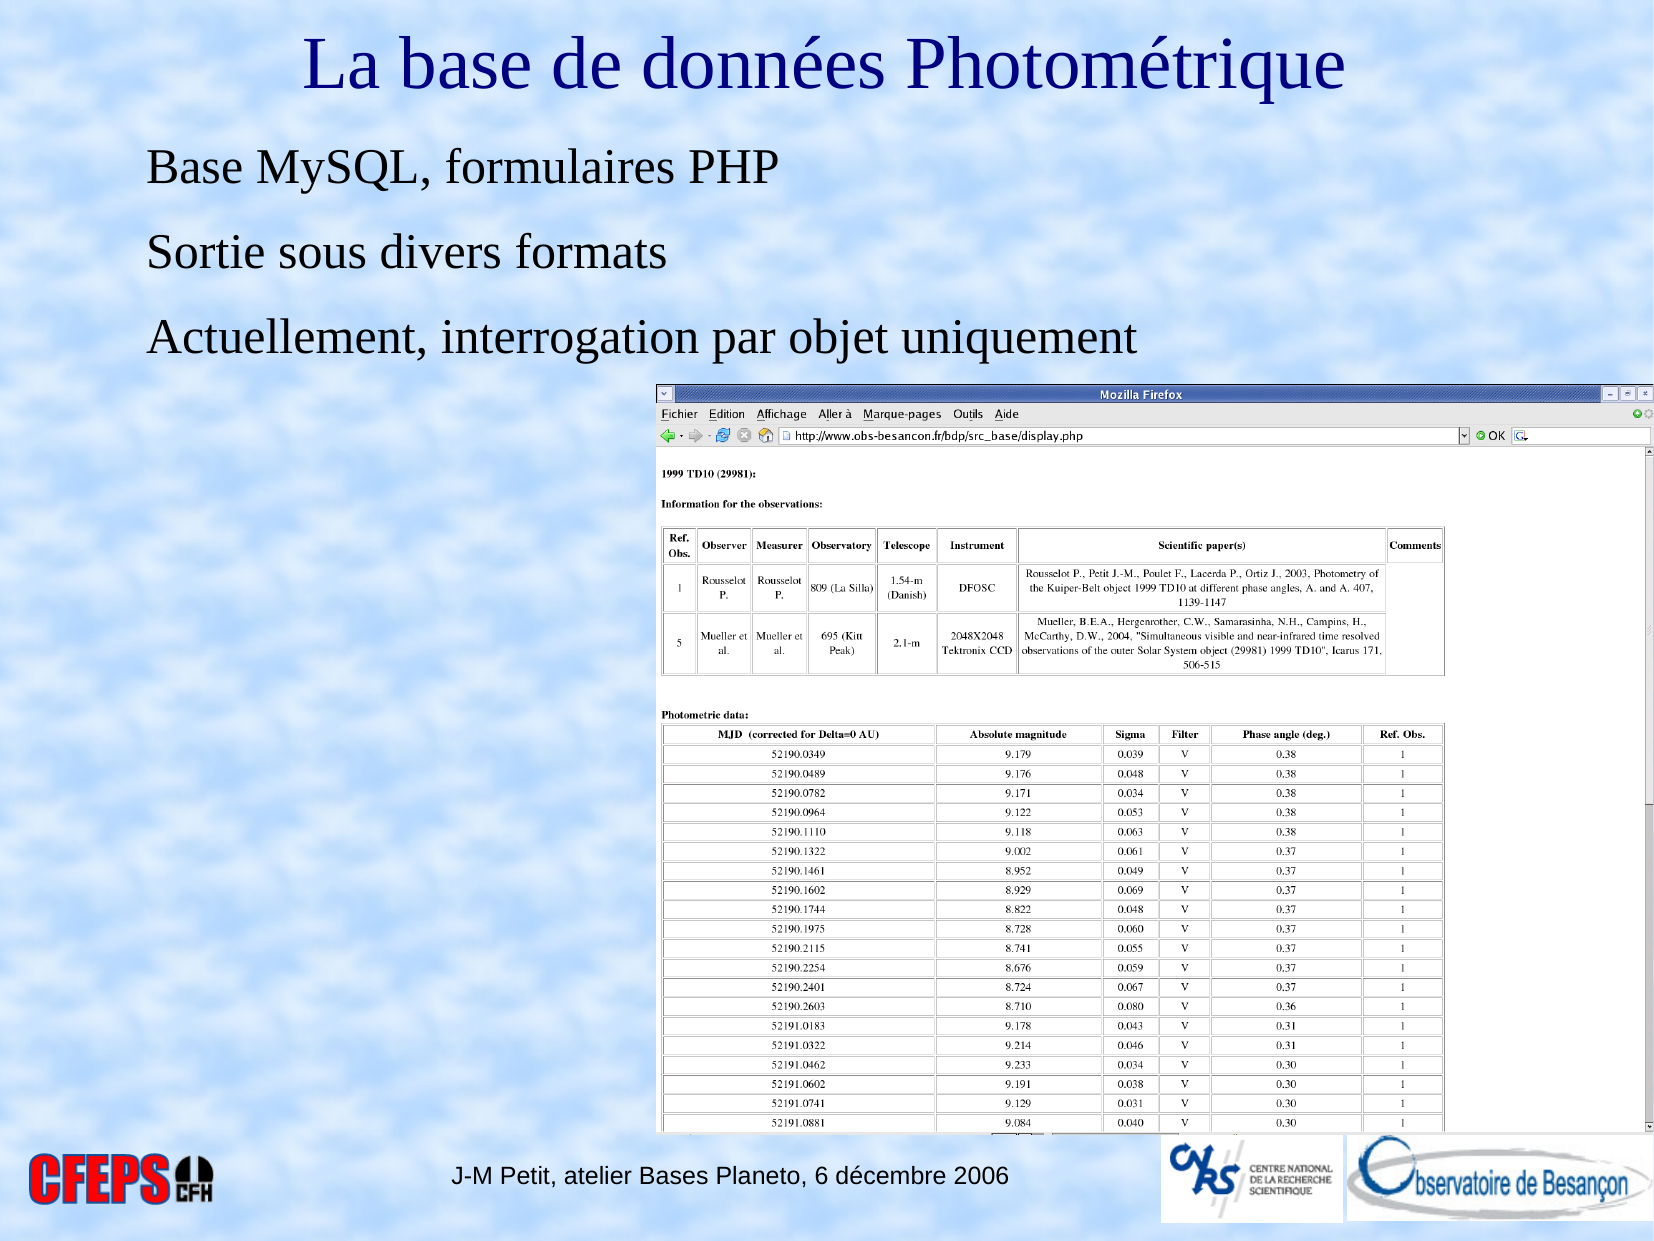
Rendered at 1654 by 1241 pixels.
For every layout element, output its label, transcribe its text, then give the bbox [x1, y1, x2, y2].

title La base de données Photométrique [118, 0, 1531, 128]
picture [0, 0, 1654, 1241]
list Base MySQL, formulaires PHP Sortie sous divers formats Actuellement, interrogation par objet uniquement [128, 138, 1541, 384]
